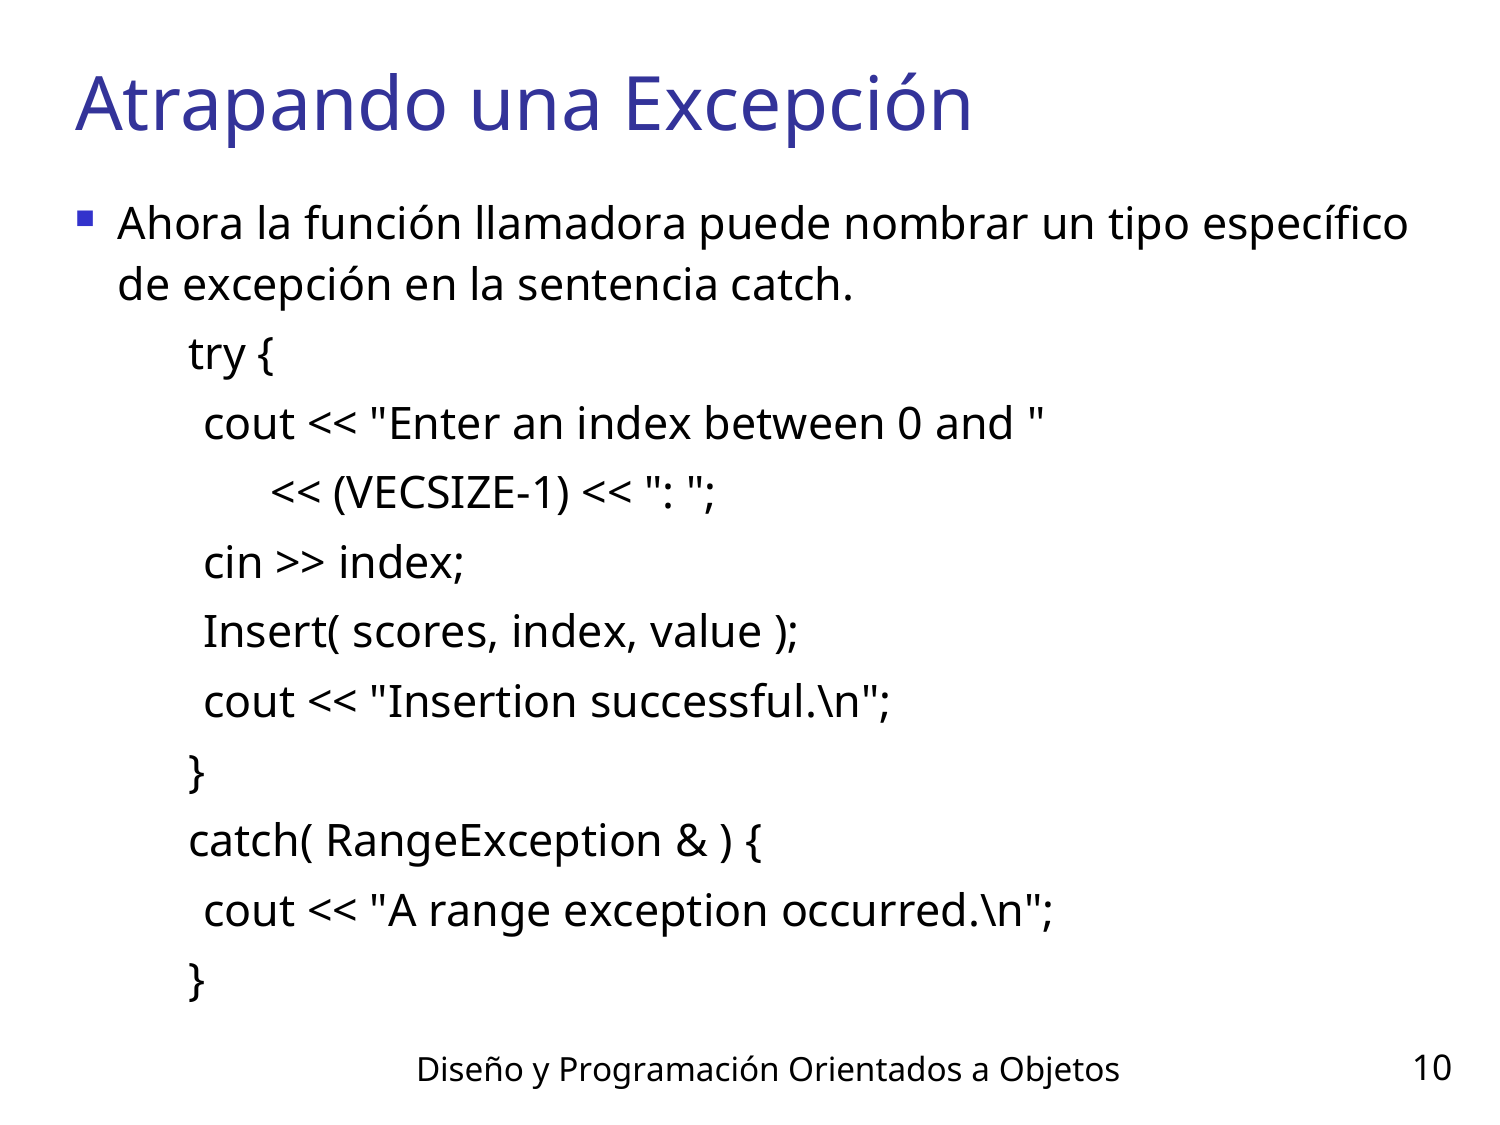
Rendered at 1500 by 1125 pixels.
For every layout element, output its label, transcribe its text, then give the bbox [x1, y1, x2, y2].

list Ahora la función llamadora puede nombrar un tipo específico de excepción en la sentencia catch. try { cout << "Enter an index between 0 and " << (VECSIZE-1) << ": "; cin >> index; Insert( scores, index, value ); cout << "Insertion successful.\n"; } catch( RangeException & ) { cout << "A range exception occurred.\n"; } [75, 191, 1463, 1013]
title Atrapando una Excepción [75, 19, 1466, 183]
